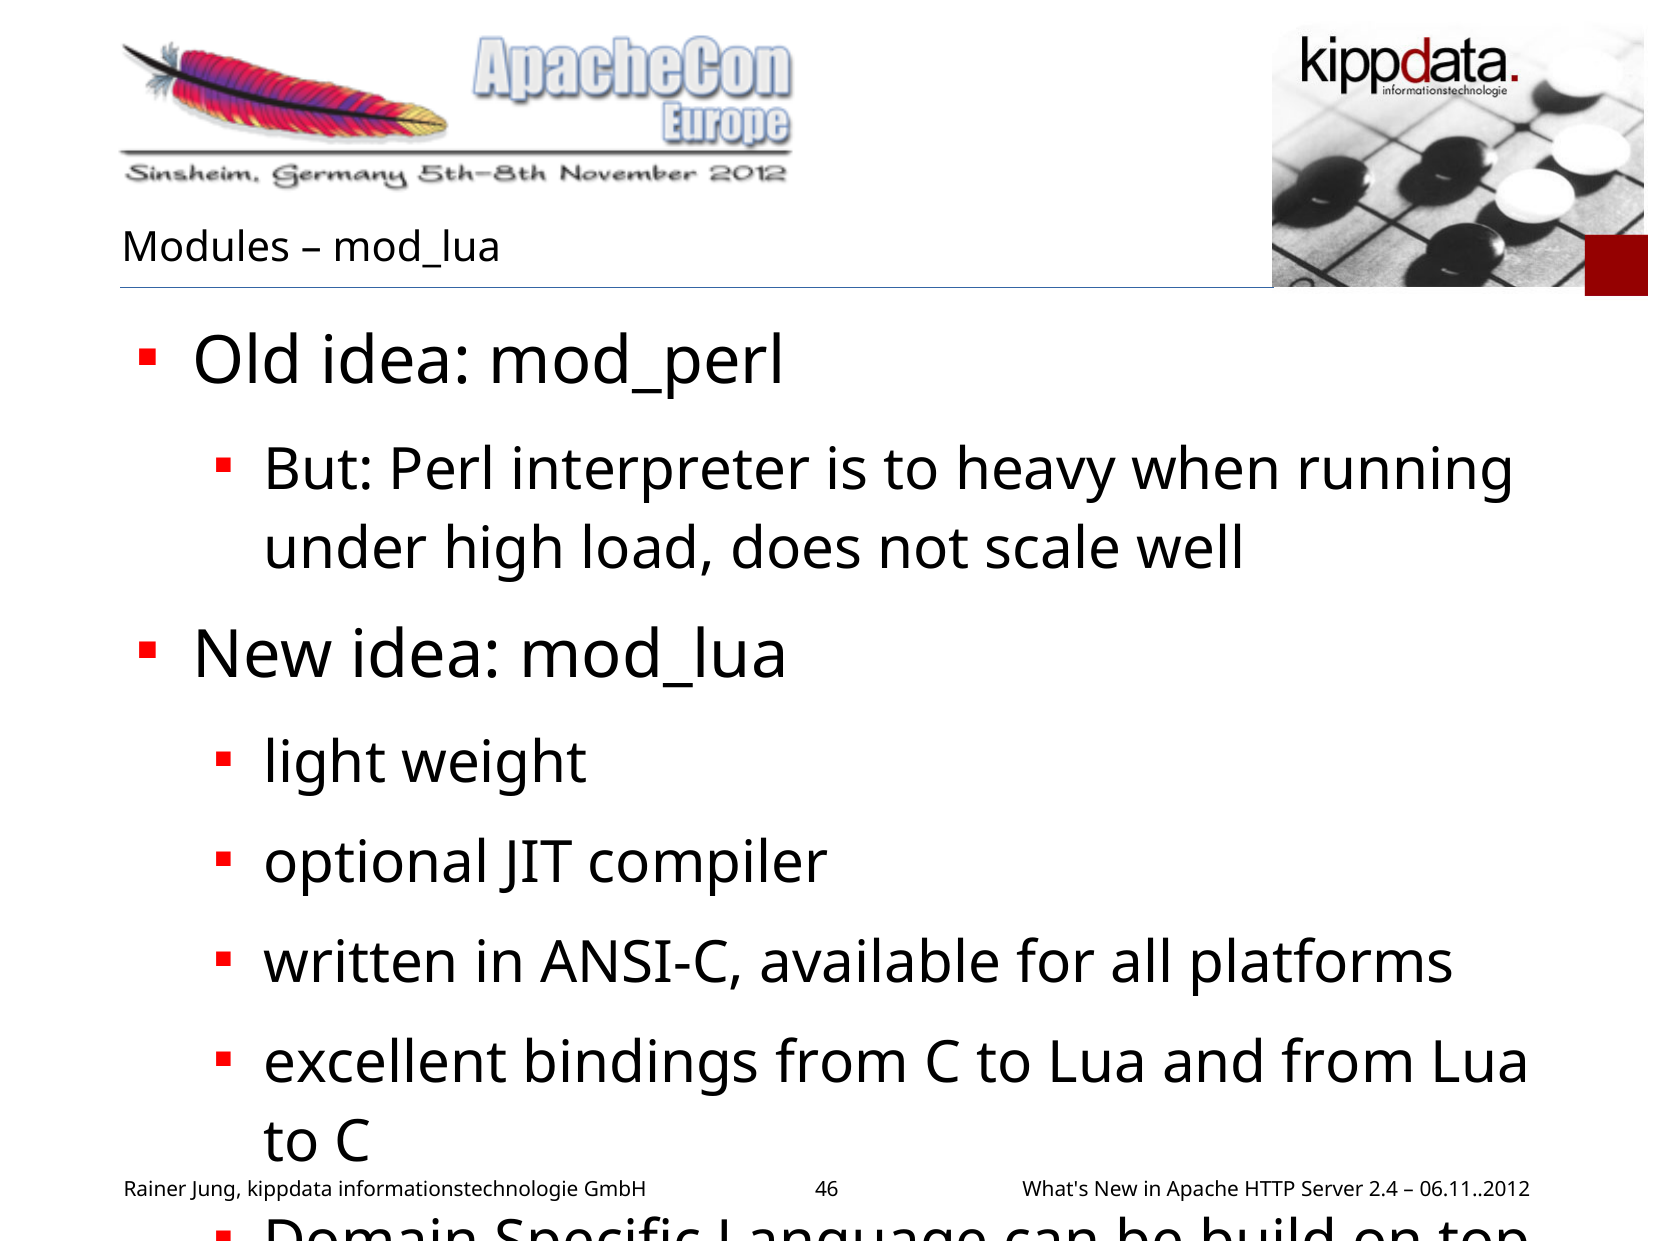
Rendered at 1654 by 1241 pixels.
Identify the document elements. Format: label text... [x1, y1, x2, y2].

picture [1272, 5, 1648, 302]
list Old idea: mod_perl But: Perl interpreter is to heavy when running under high load, does not scale well New idea: mod_lua light weight optional JIT compiler written in ANSI-C, available for all platforms excellent bindings from C to Lua and from Lua to C Domain Specific Language can be build on top of Lua [121, 312, 1534, 1150]
picture [113, 32, 797, 195]
title Modules – mod_lua [121, 204, 1242, 286]
